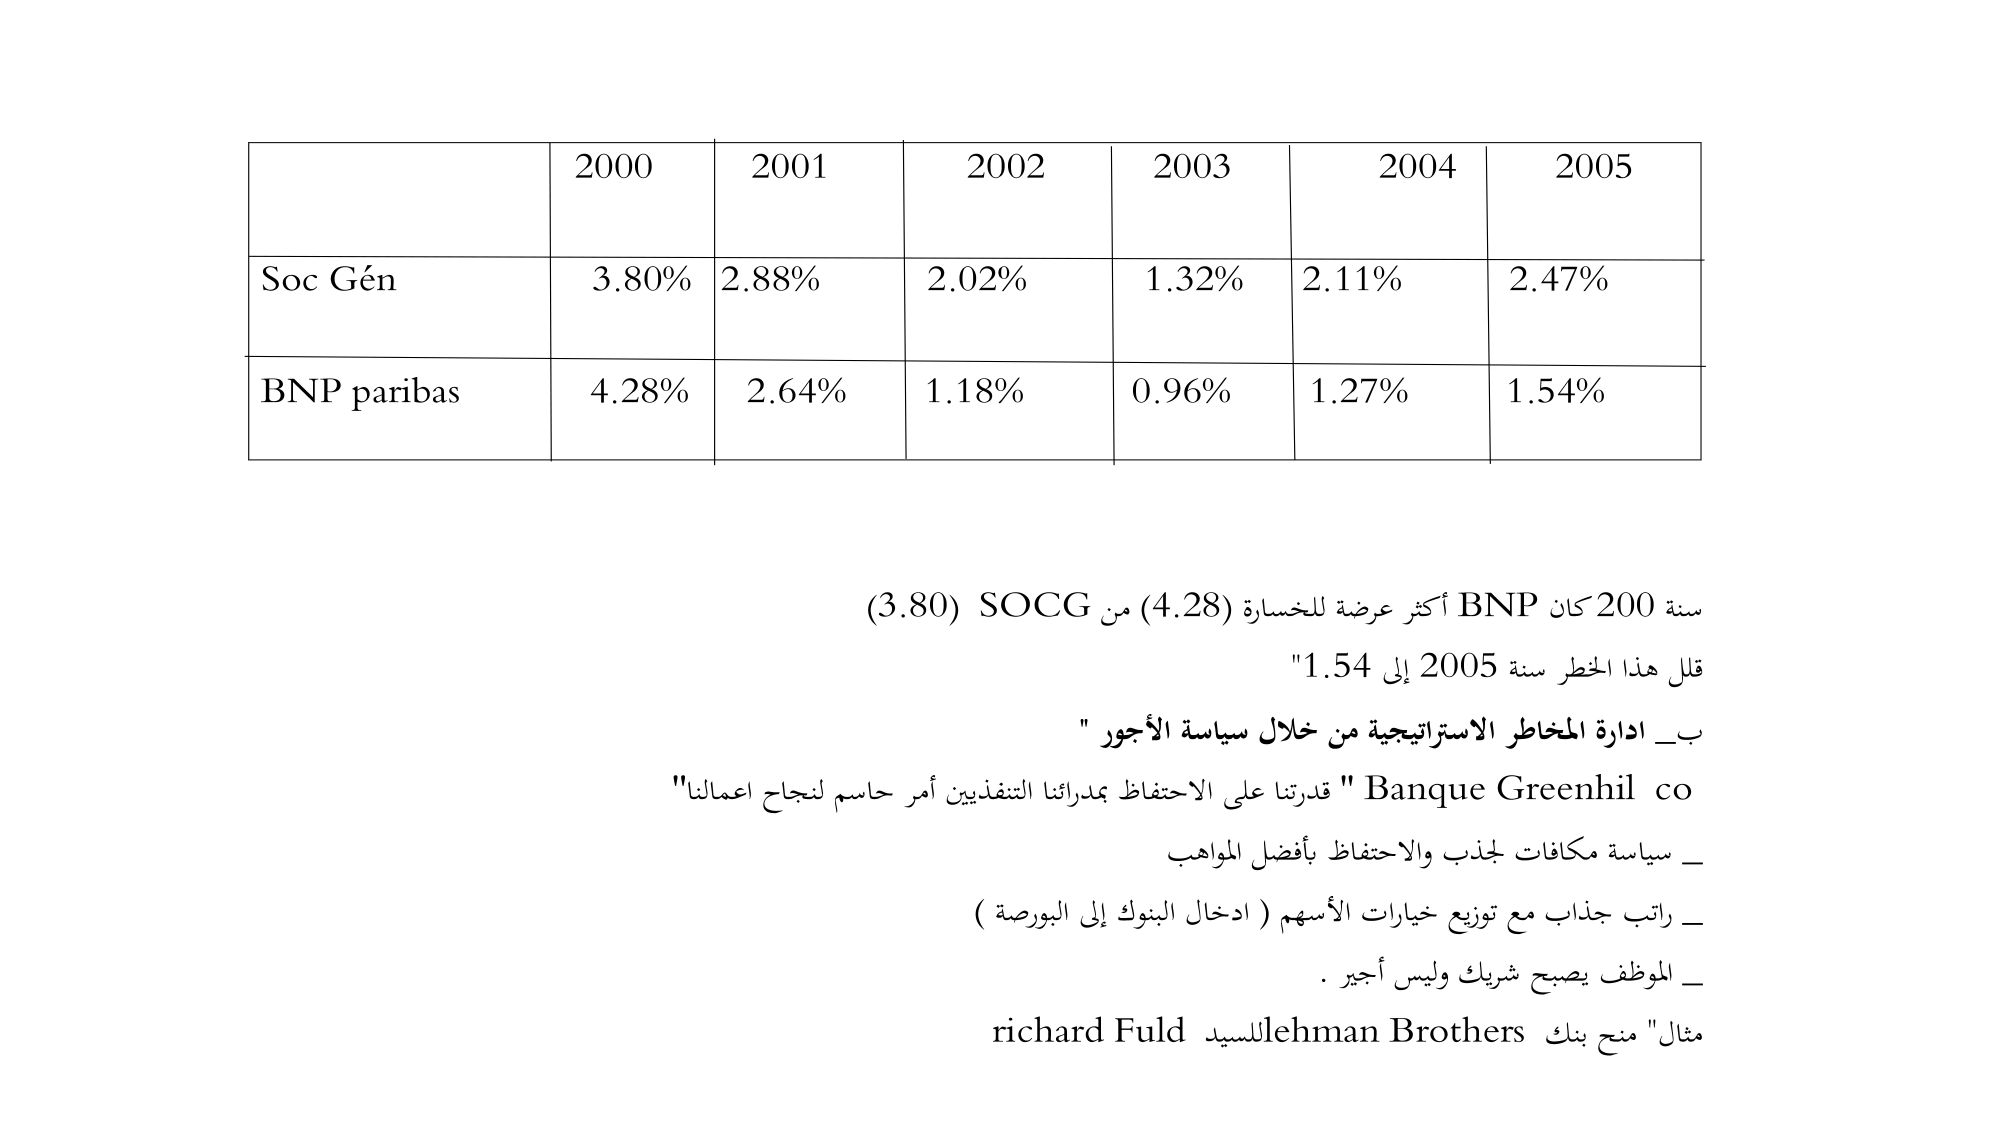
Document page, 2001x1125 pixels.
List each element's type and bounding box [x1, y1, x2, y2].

picture [222, 53, 1778, 1071]
